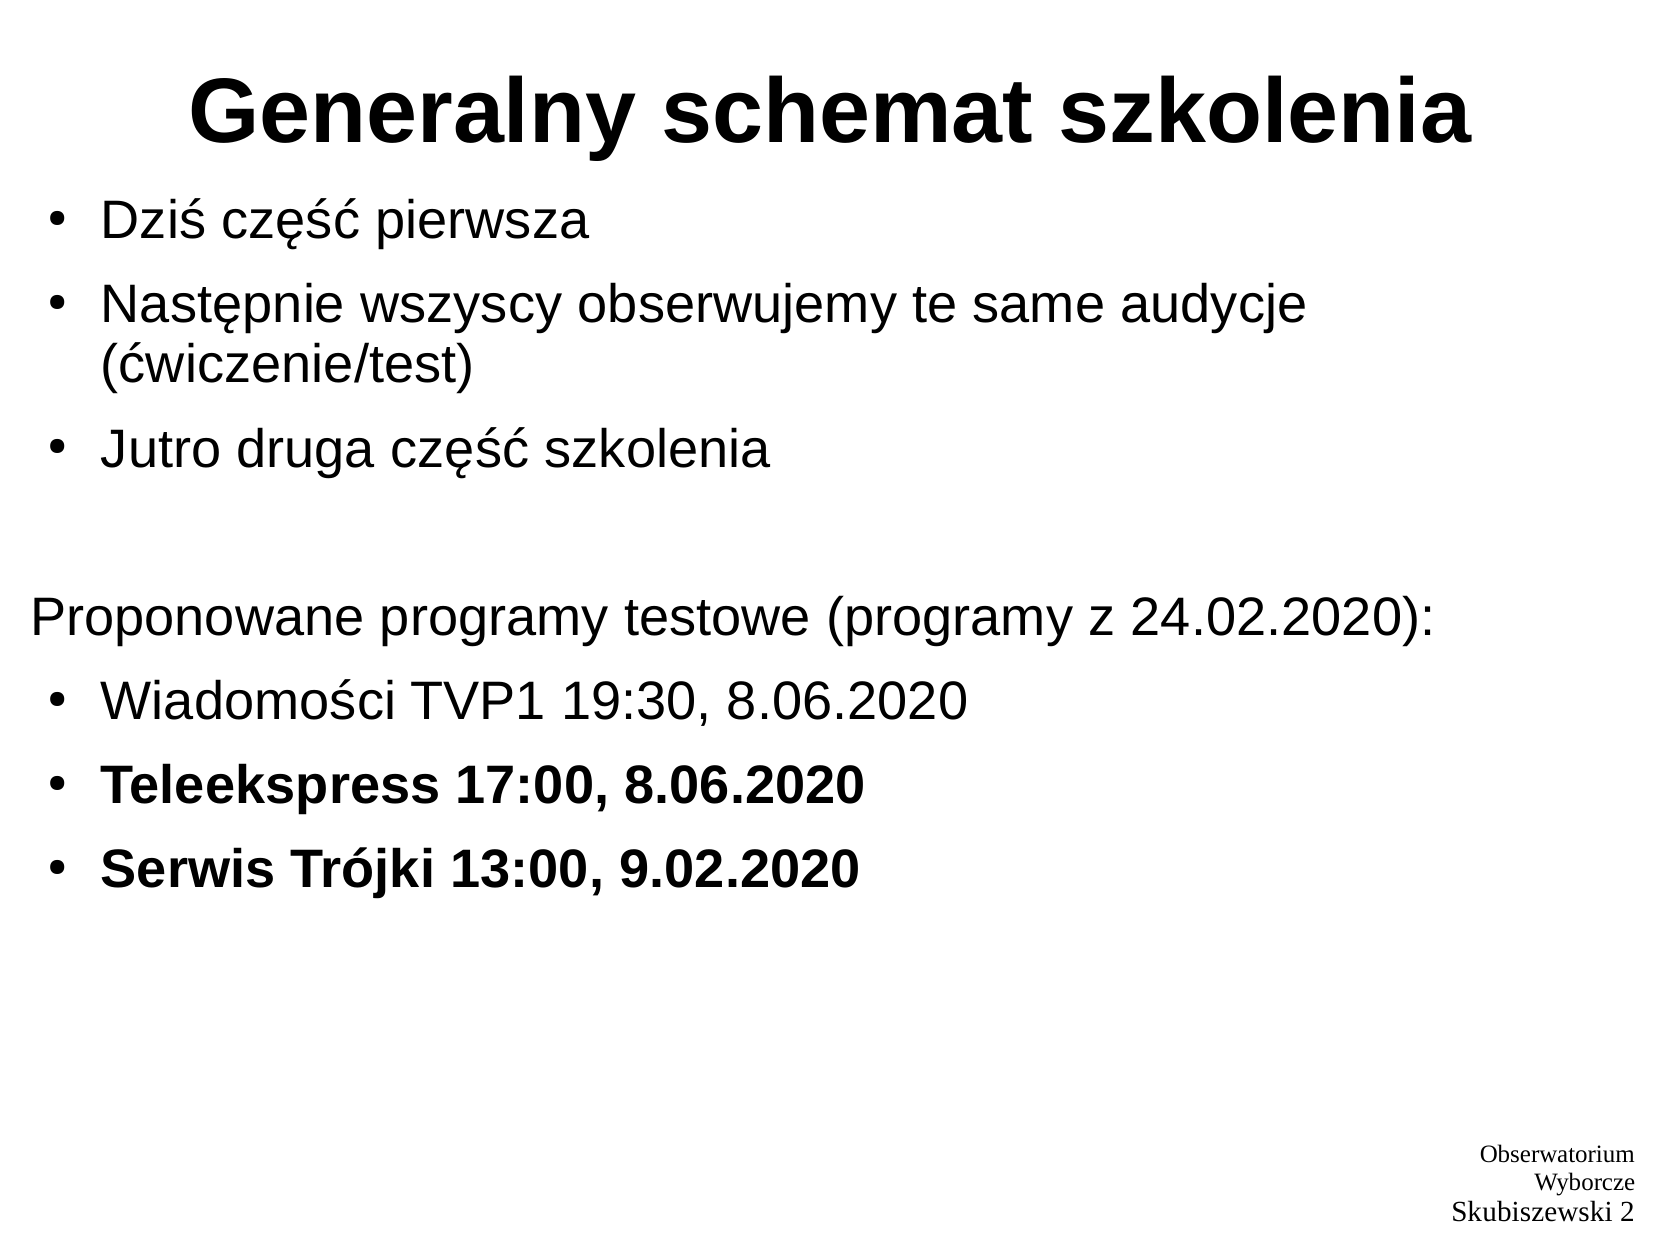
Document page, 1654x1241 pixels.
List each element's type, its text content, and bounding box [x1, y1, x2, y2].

title Generalny schemat szkolenia [86, 60, 1575, 105]
list Dziś część pierwsza Następnie wszyscy obserwujemy te same audycje (ćwiczenie/test) Jutro druga część szkolenia Proponowane programy testowe (programy z 24.02.2020): Wiadomości TVP1 19:30, 8.06.2020 Teleekspress 17:00, 8.06.2020 Serwis Trójki 13:00, 9.02.2020 [30, 105, 1583, 1201]
